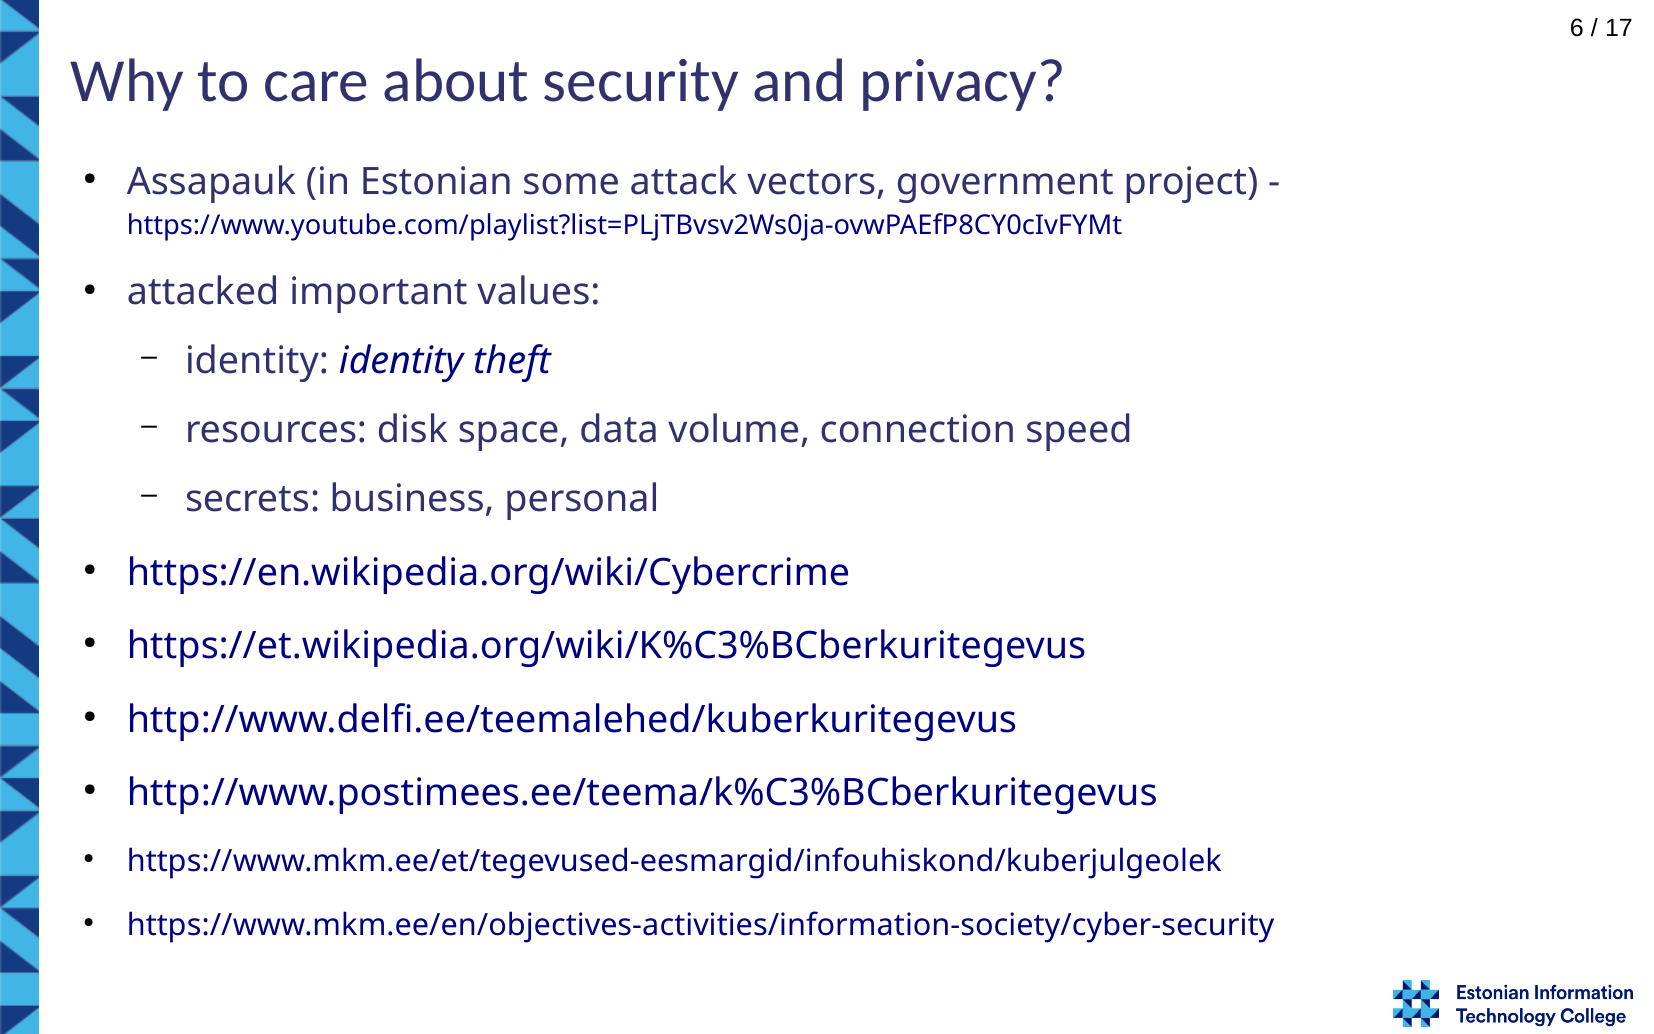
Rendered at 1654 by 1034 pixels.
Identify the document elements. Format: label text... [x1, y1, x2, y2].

picture [1393, 980, 1633, 1027]
title Why to care about security and privacy? [70, 41, 1630, 130]
list Assapauk (in Estonian some attack vectors, government project) - https://www.youtube.com/playlist?list=PLjTBvsv2Ws0ja-ovwPAEfP8CY0cIvFYMt attacked important values: identity: identity theft resources: disk space, data volume, connection speed secrets: business, personal https://en.wikipedia.org/wiki/Cybercrime https://et.wikipedia.org/wiki/K%C3%BCberkuritegevus http://www.delfi.ee/teemalehed/kuberkuritegevus http://www.postimees.ee/teema/k%C3%BCberkuritegevus https://www.mkm.ee/et/tegevused-eesmargid/infouhiskond/kuberjulgeolek https://www.mkm.ee/en/objectives-activities/information-society/cyber-security [68, 153, 1630, 957]
